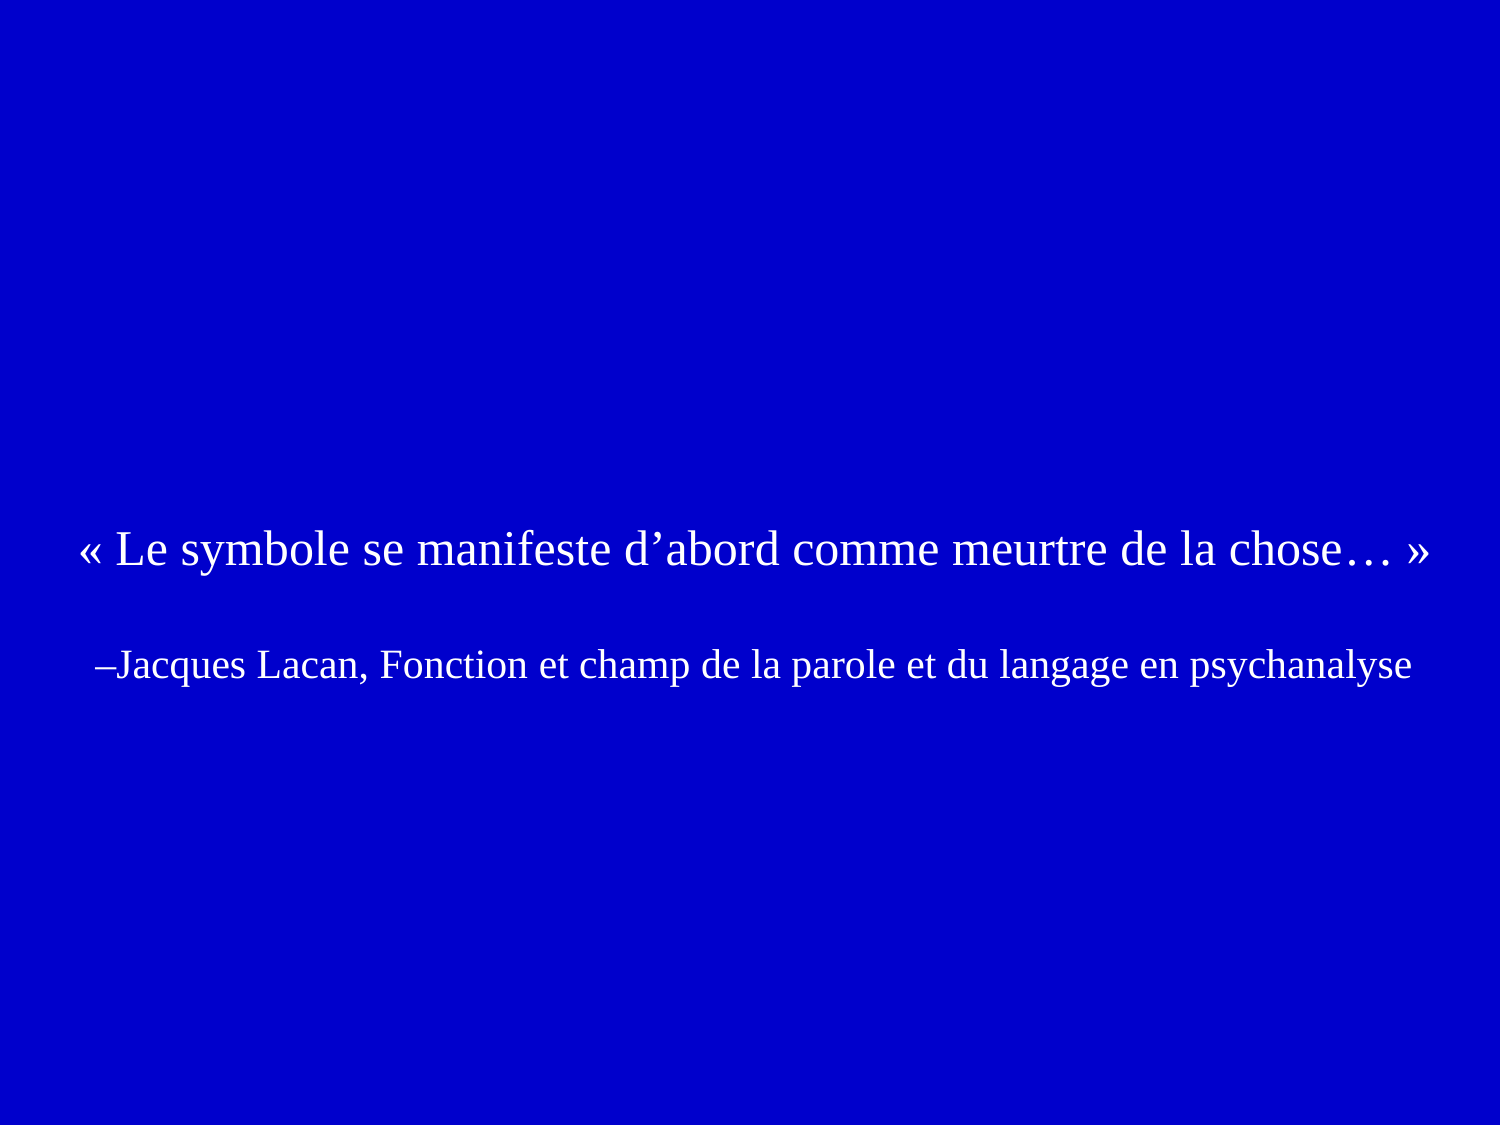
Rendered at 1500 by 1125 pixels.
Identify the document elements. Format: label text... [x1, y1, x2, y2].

title « Le symbole se manifeste d’abord comme meurtre de la chose… » –Jacques Lacan, Fonction et champ de la parole et du langage en psychanalyse [34, 286, 1475, 746]
